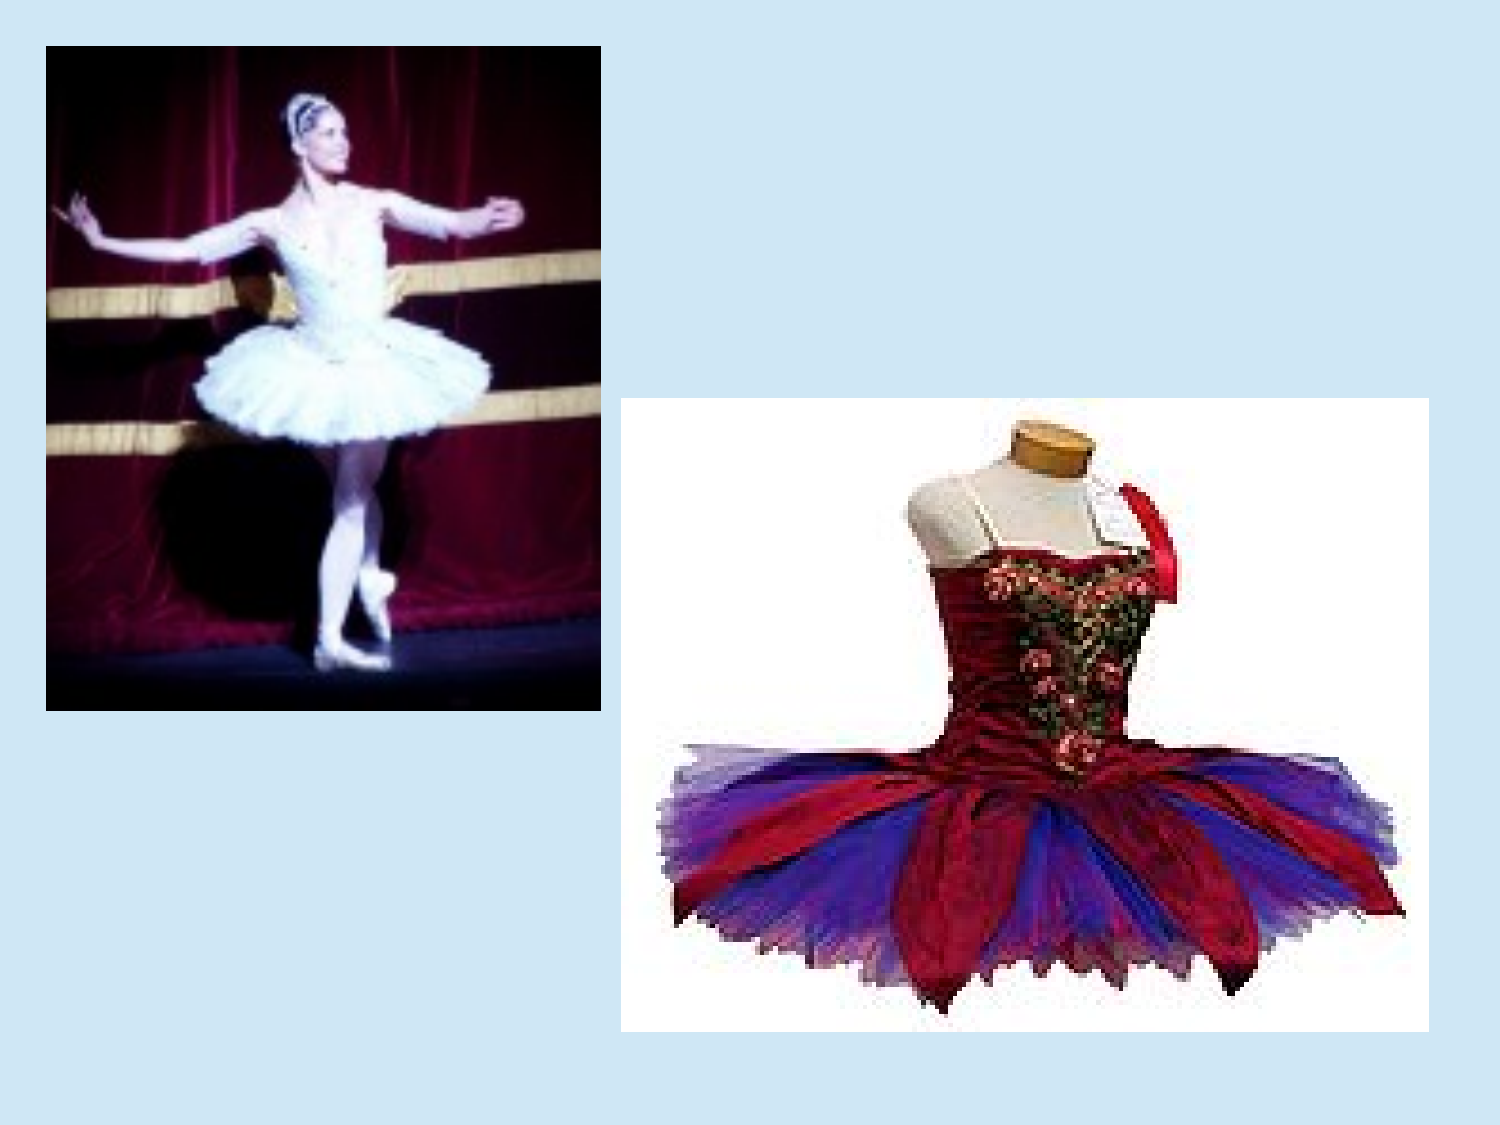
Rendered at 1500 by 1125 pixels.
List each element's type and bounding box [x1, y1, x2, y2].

picture [46, 46, 601, 711]
picture [621, 398, 1429, 1032]
